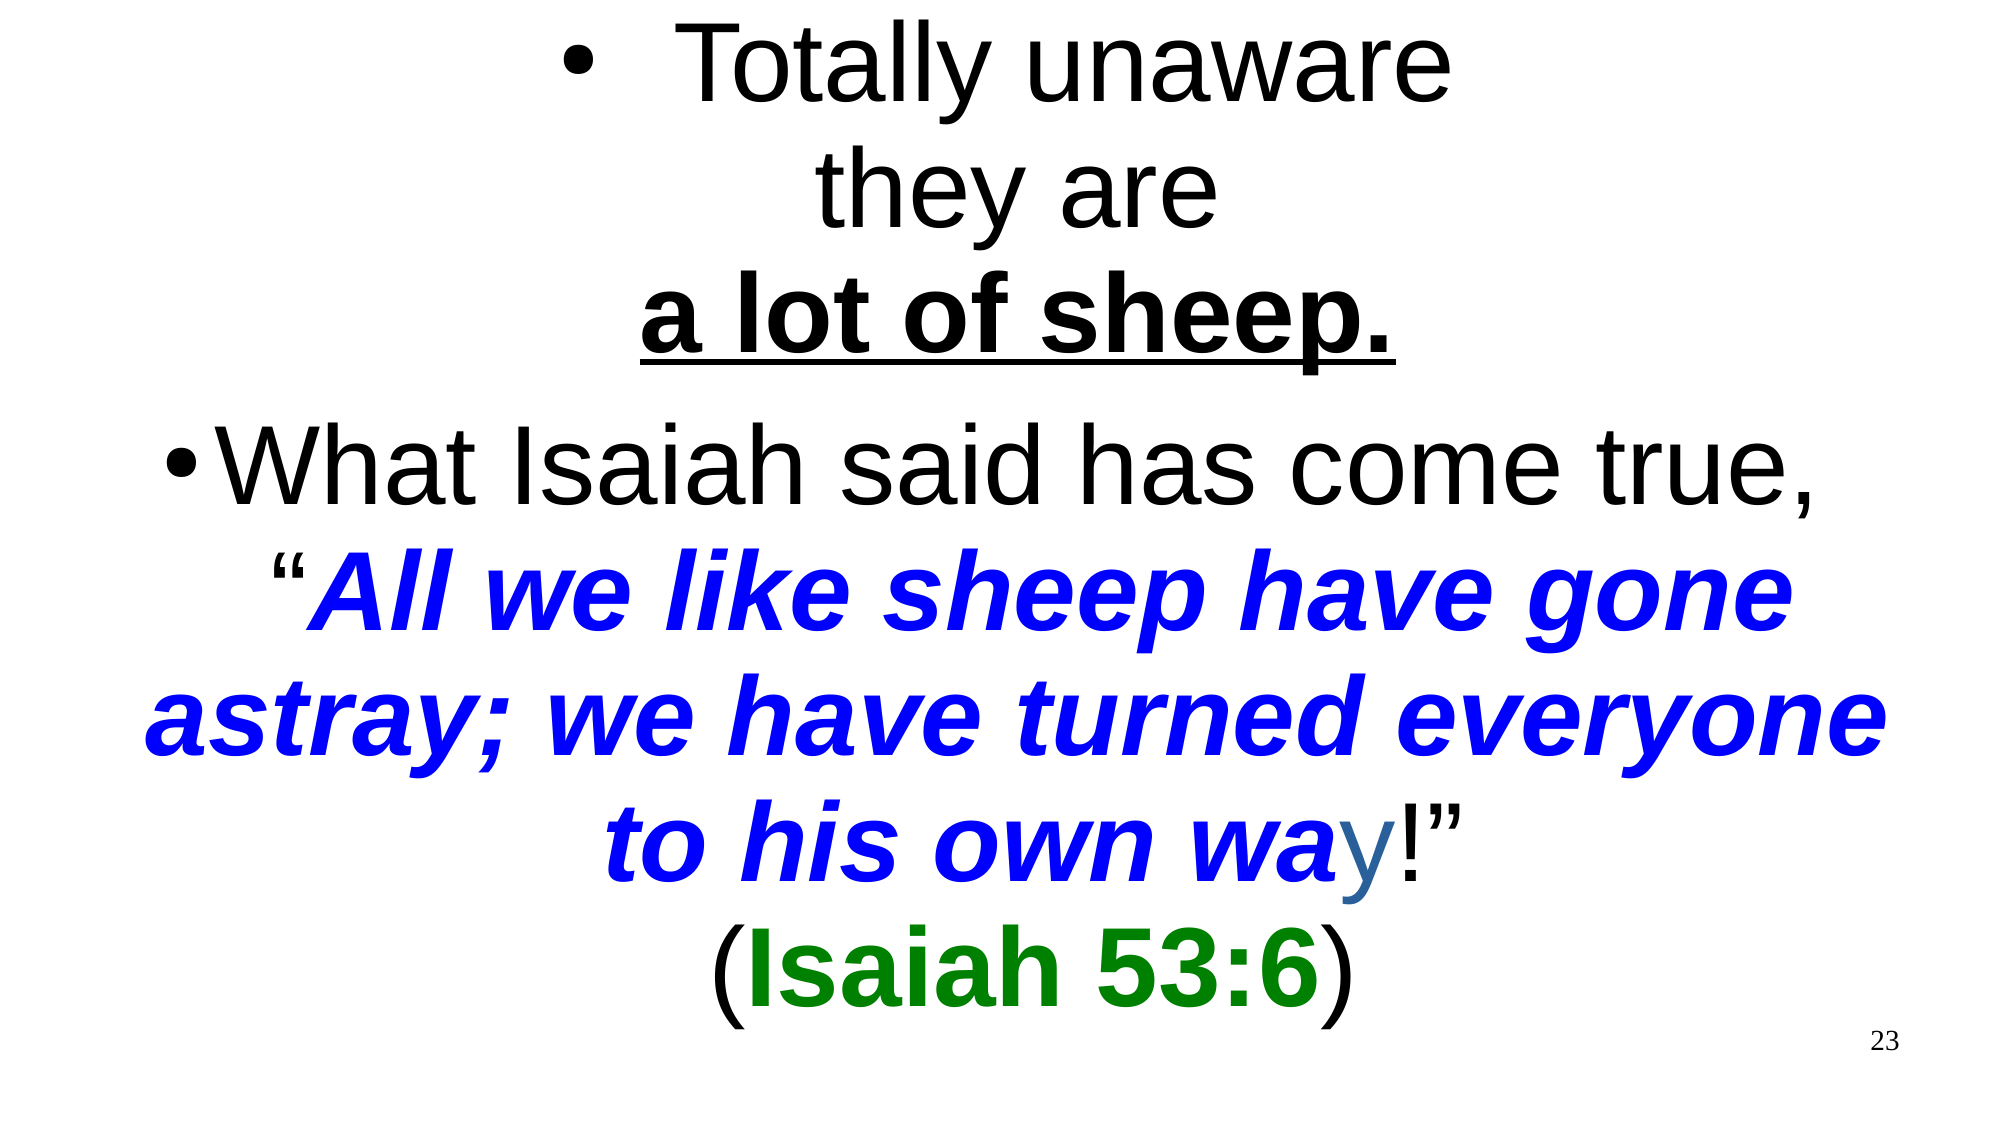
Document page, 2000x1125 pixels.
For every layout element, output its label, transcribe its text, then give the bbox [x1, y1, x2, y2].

list Totally unaware they are a lot of sheep. What Isaiah said has come true, “All we like sheep have gone astray; we have turned everyone to his own way!” (Isaiah 53:6) [0, 0, 1996, 1123]
